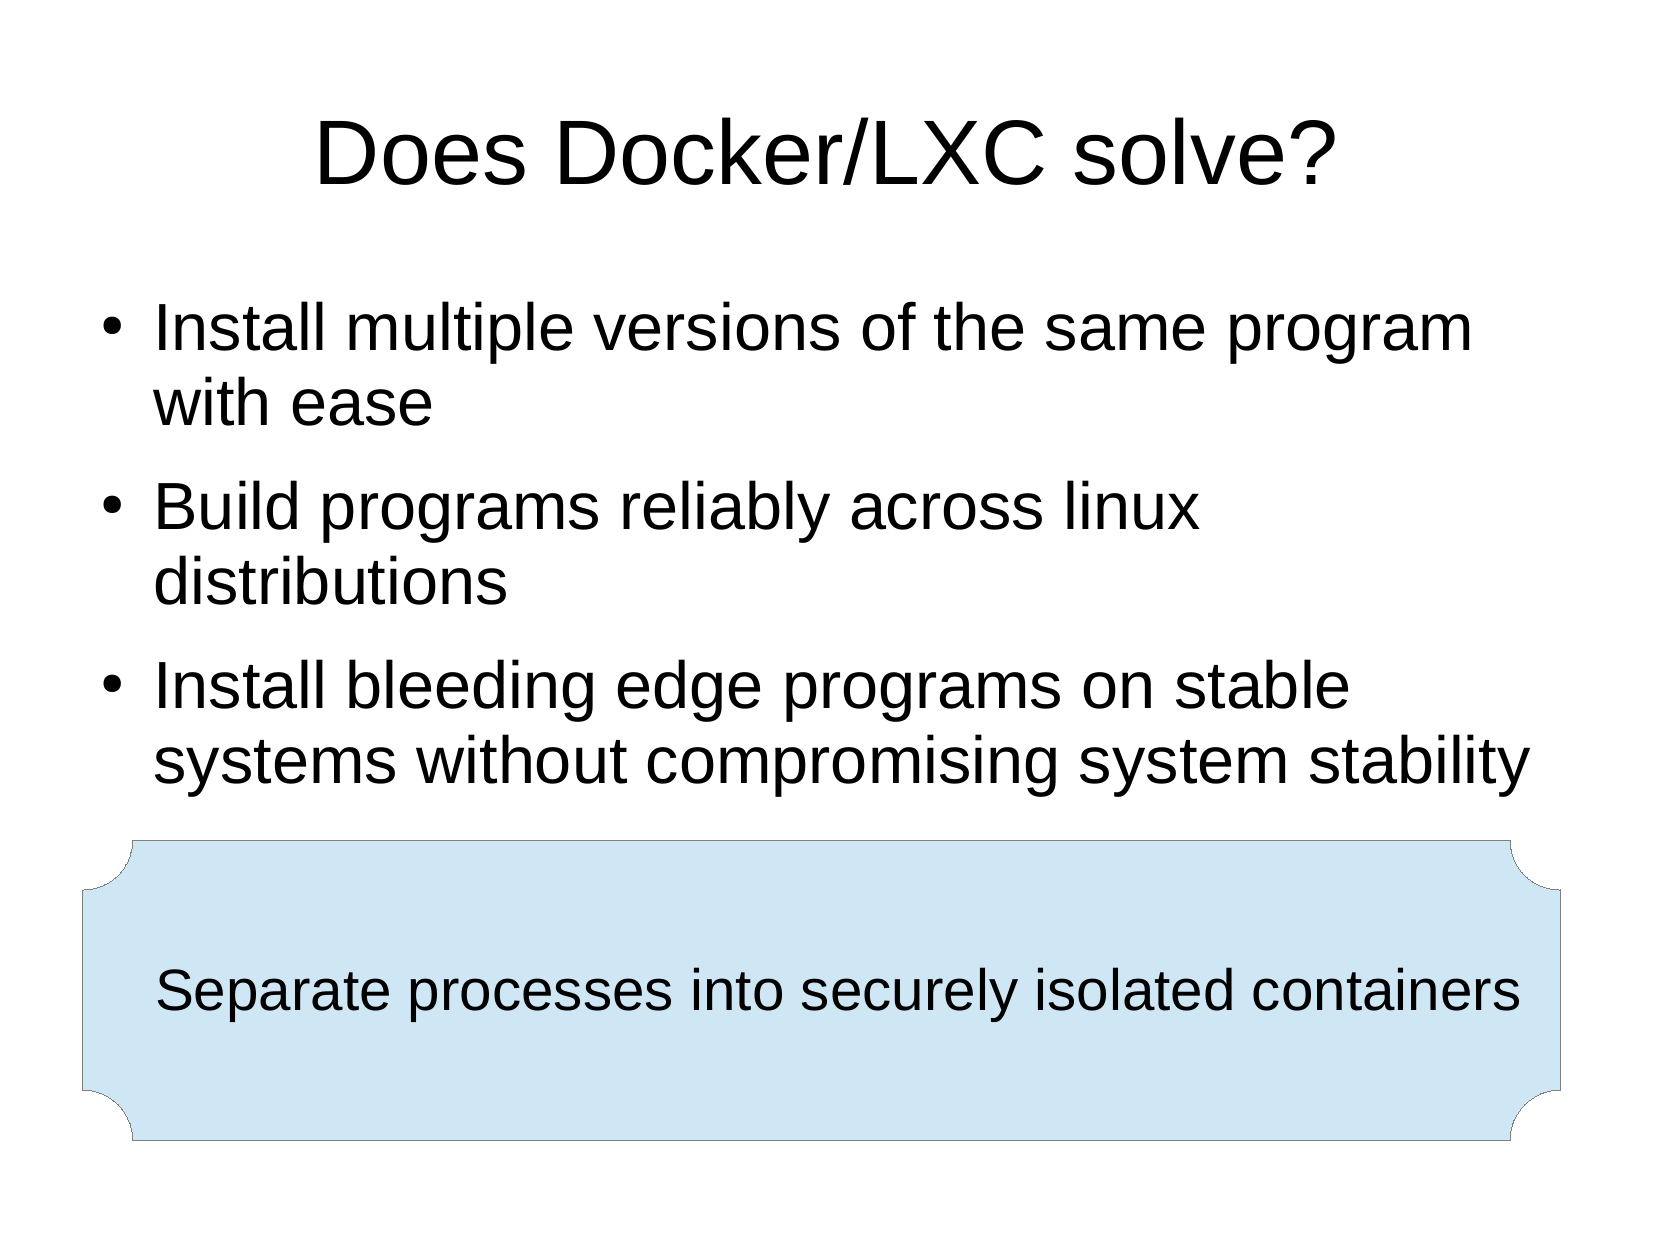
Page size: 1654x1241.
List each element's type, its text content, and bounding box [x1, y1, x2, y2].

title Does Docker/LXC solve? [82, 49, 1571, 257]
text_box Separate processes into securely isolated containers [82, 840, 1561, 1141]
list Install multiple versions of the same program with ease Build programs reliably across linux distributions Install bleeding edge programs on stable systems without compromising system stability [82, 290, 1538, 890]
